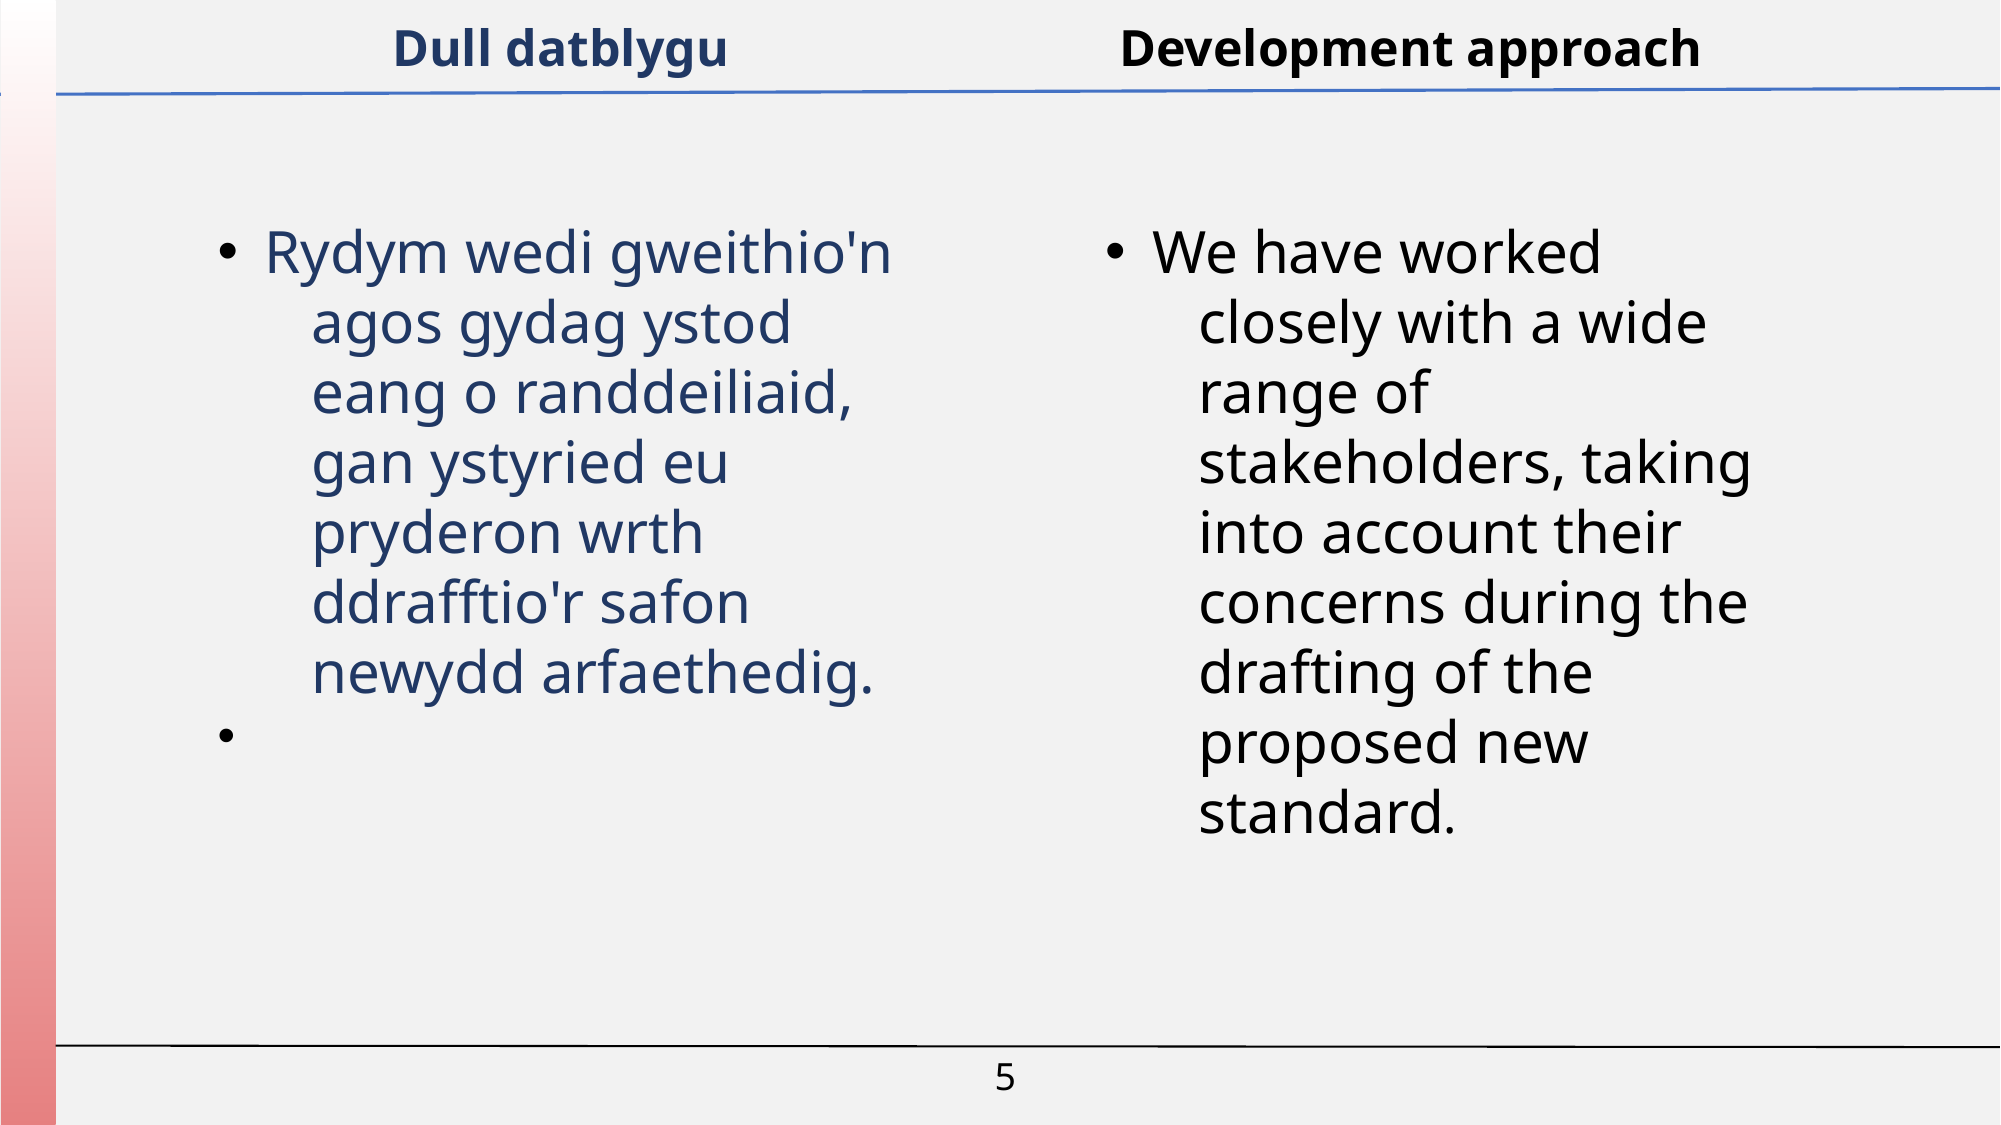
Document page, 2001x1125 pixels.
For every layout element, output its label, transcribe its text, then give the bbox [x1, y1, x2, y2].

text_box We have worked closely with a wide range of stakeholders, taking into account their concerns during the drafting of the proposed new standard. [1090, 208, 1801, 789]
text_box [1, 0, 56, 1125]
text_box Rydym wedi gweithio'n agos gydag ystod eang o randdeiliaid, gan ystyried eu pryderon wrth ddrafftio'r safon newydd arfaethedig. [202, 208, 944, 779]
text_box 5 [979, 1045, 1075, 1107]
text_box Dull datblygu Development approach [307, 8, 1788, 85]
